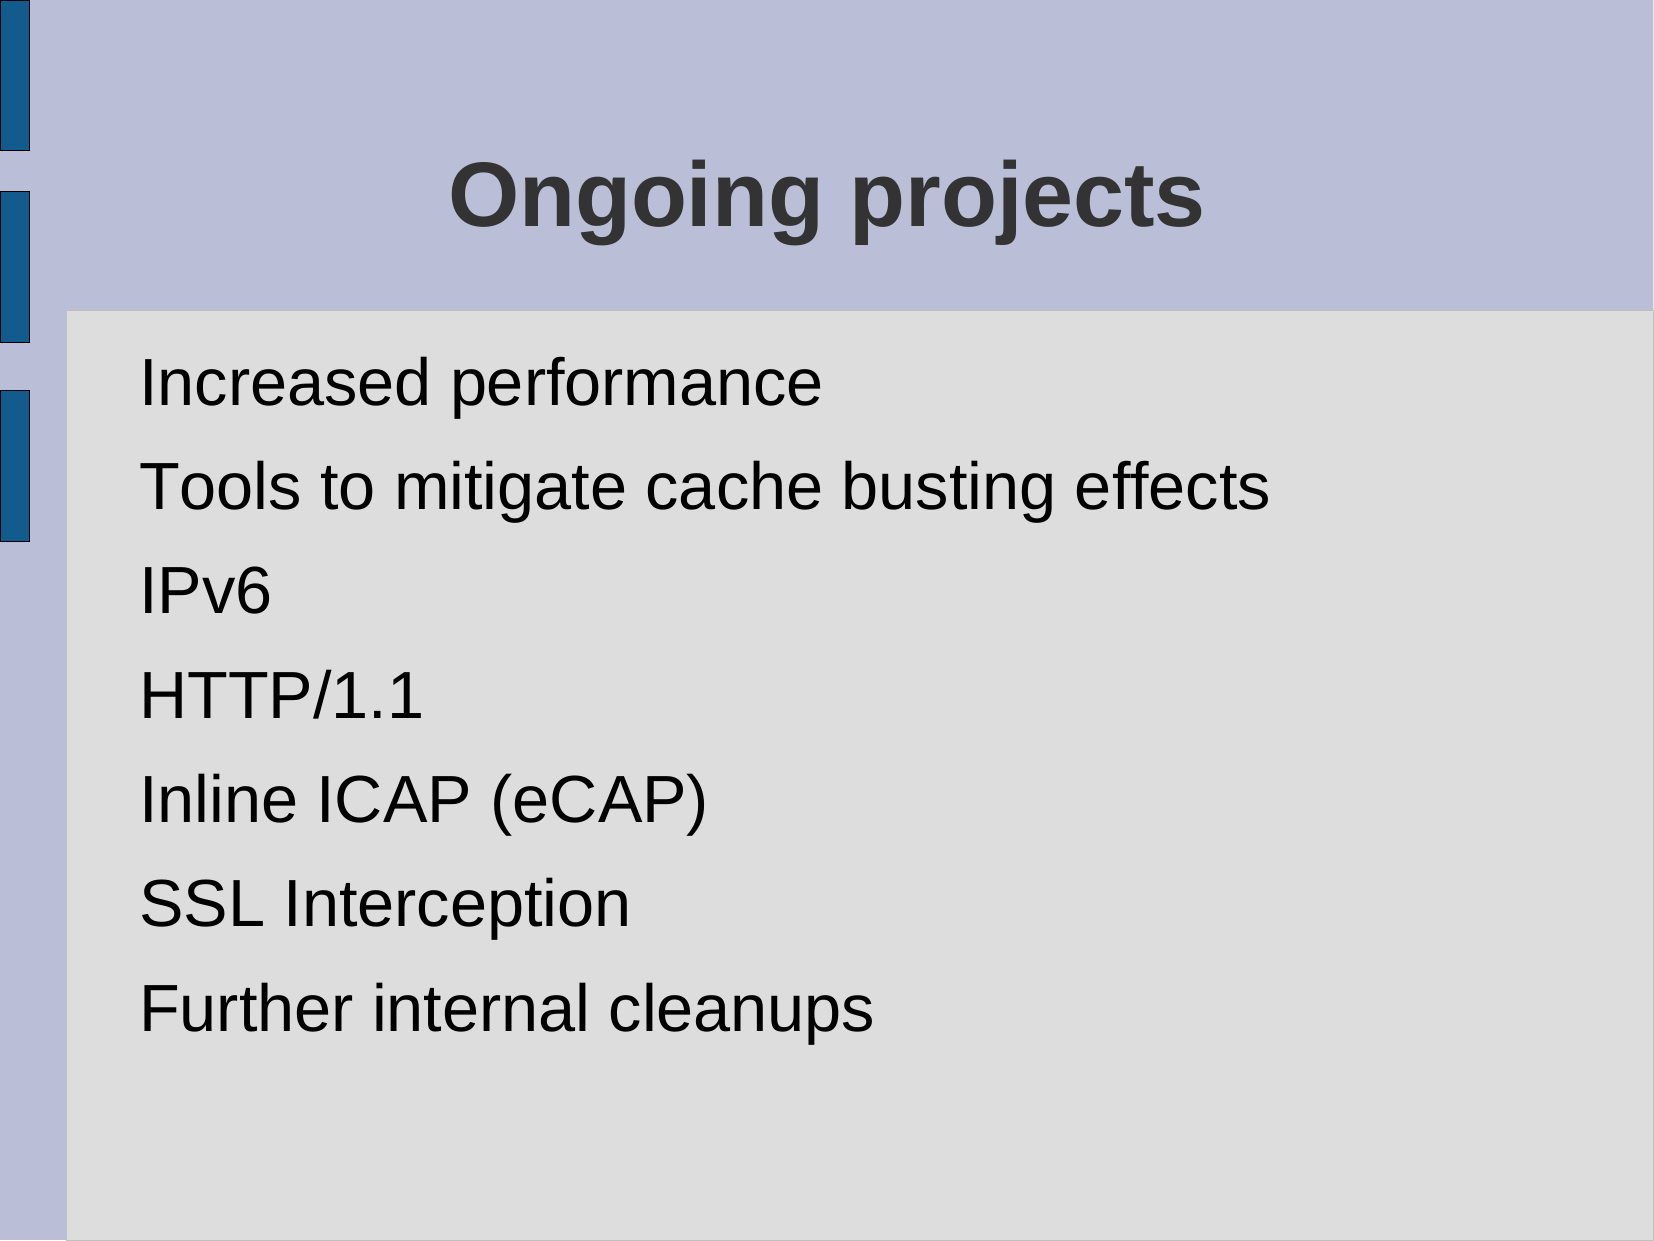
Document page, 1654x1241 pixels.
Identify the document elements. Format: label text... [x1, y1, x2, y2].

text_box [1055, 177, 1293, 233]
title Ongoing projects [121, 91, 1534, 299]
list Increased performance Tools to mitigate cache busting effects IPv6 HTTP/1.1 Inline ICAP (eCAP) SSL Interception Further internal cleanups [121, 344, 1534, 1127]
